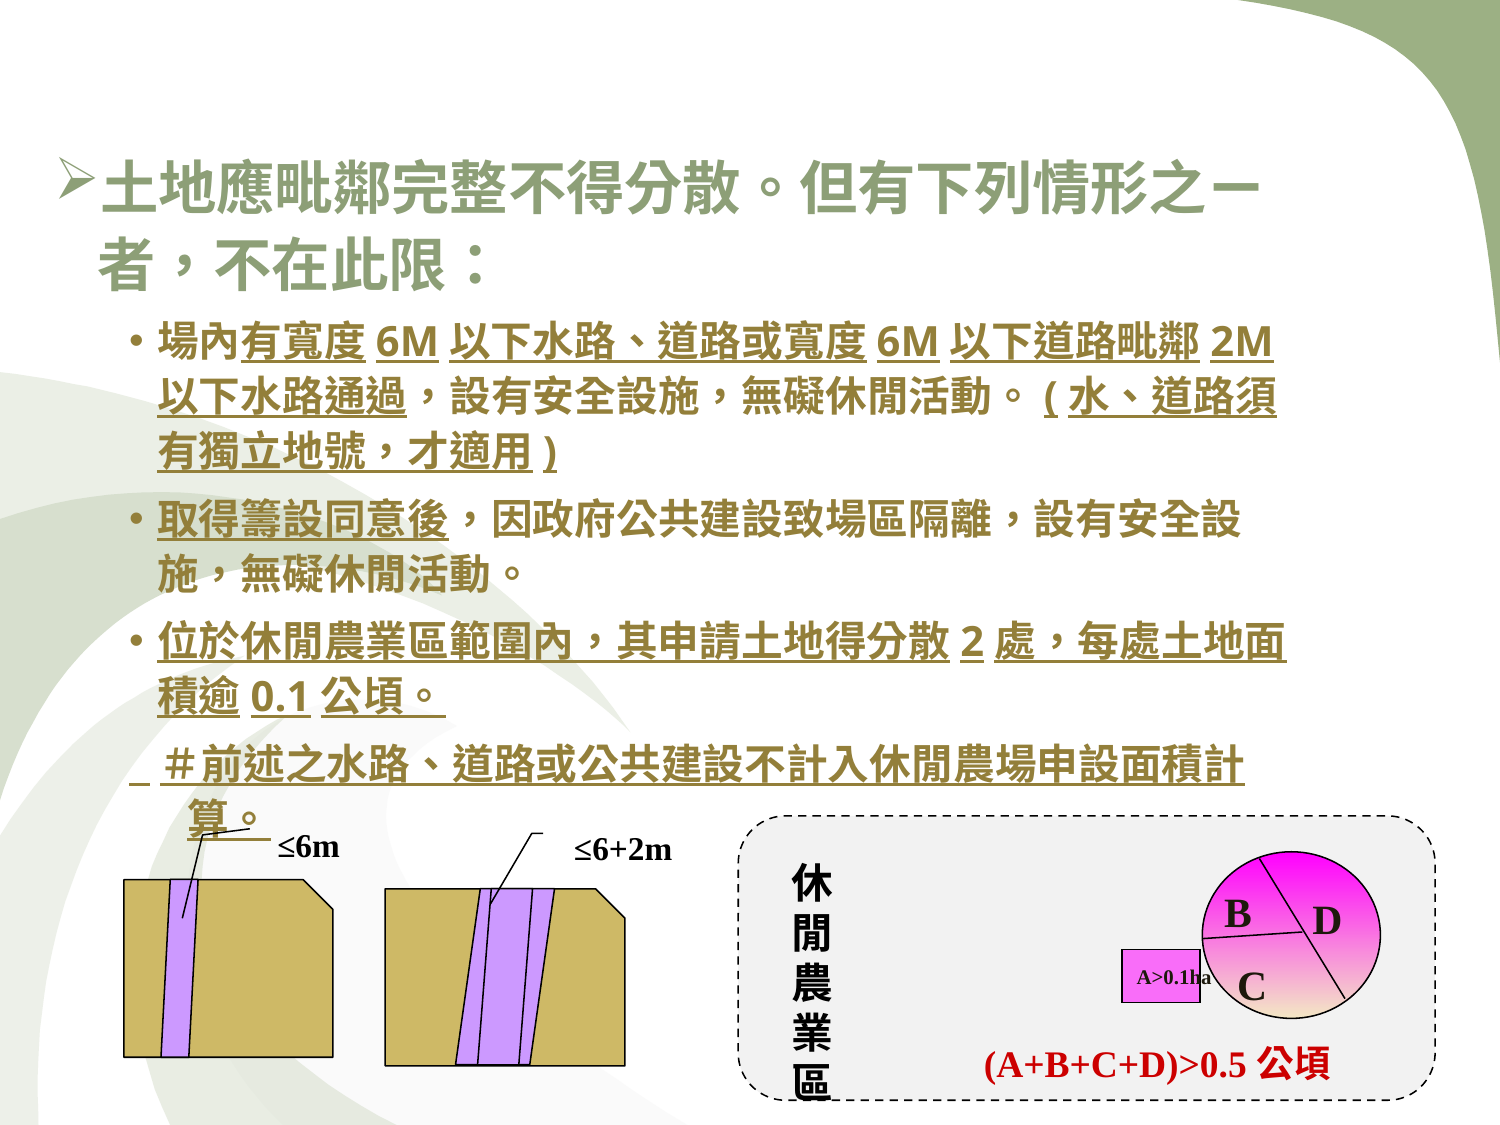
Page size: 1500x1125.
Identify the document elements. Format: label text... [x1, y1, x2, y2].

text_box C [1222, 951, 1283, 1017]
text_box ≤6m [258, 817, 359, 879]
text_box [123, 879, 333, 1058]
text_box (A+B+C+D)>0.5公頃 [969, 1032, 1346, 1093]
text_box 休閒農業區 [776, 849, 858, 1072]
text_box D [1297, 885, 1358, 951]
text_box [385, 888, 625, 1066]
text_box B [1209, 878, 1267, 944]
text_box [1202, 815, 1436, 1101]
text_box ≤6+2m [555, 819, 692, 894]
text_box A>0.1ha [1121, 949, 1201, 1003]
text_box 土地應毗鄰完整不得分散。但有下列情形之ㄧ者，不在此限： 場內有寬度6M以下水路、道路或寬度6M以下道路毗鄰2M以下水路通過，設有安全設施，無礙休閒活動。(水、道路須有獨立地號，才適用) 取得籌設同意後，因政府公共建設致場區隔離，設有安全設施，無礙休閒活動。 位於休閒農業區範圍內，其申請土地得分散2處，每處土地面積逾0.1公頃。 ＃前述之水路、道路或公共建設不計入休閒農場申設面積計算。 [39, 136, 1317, 1125]
text_box [1202, 903, 1209, 937]
